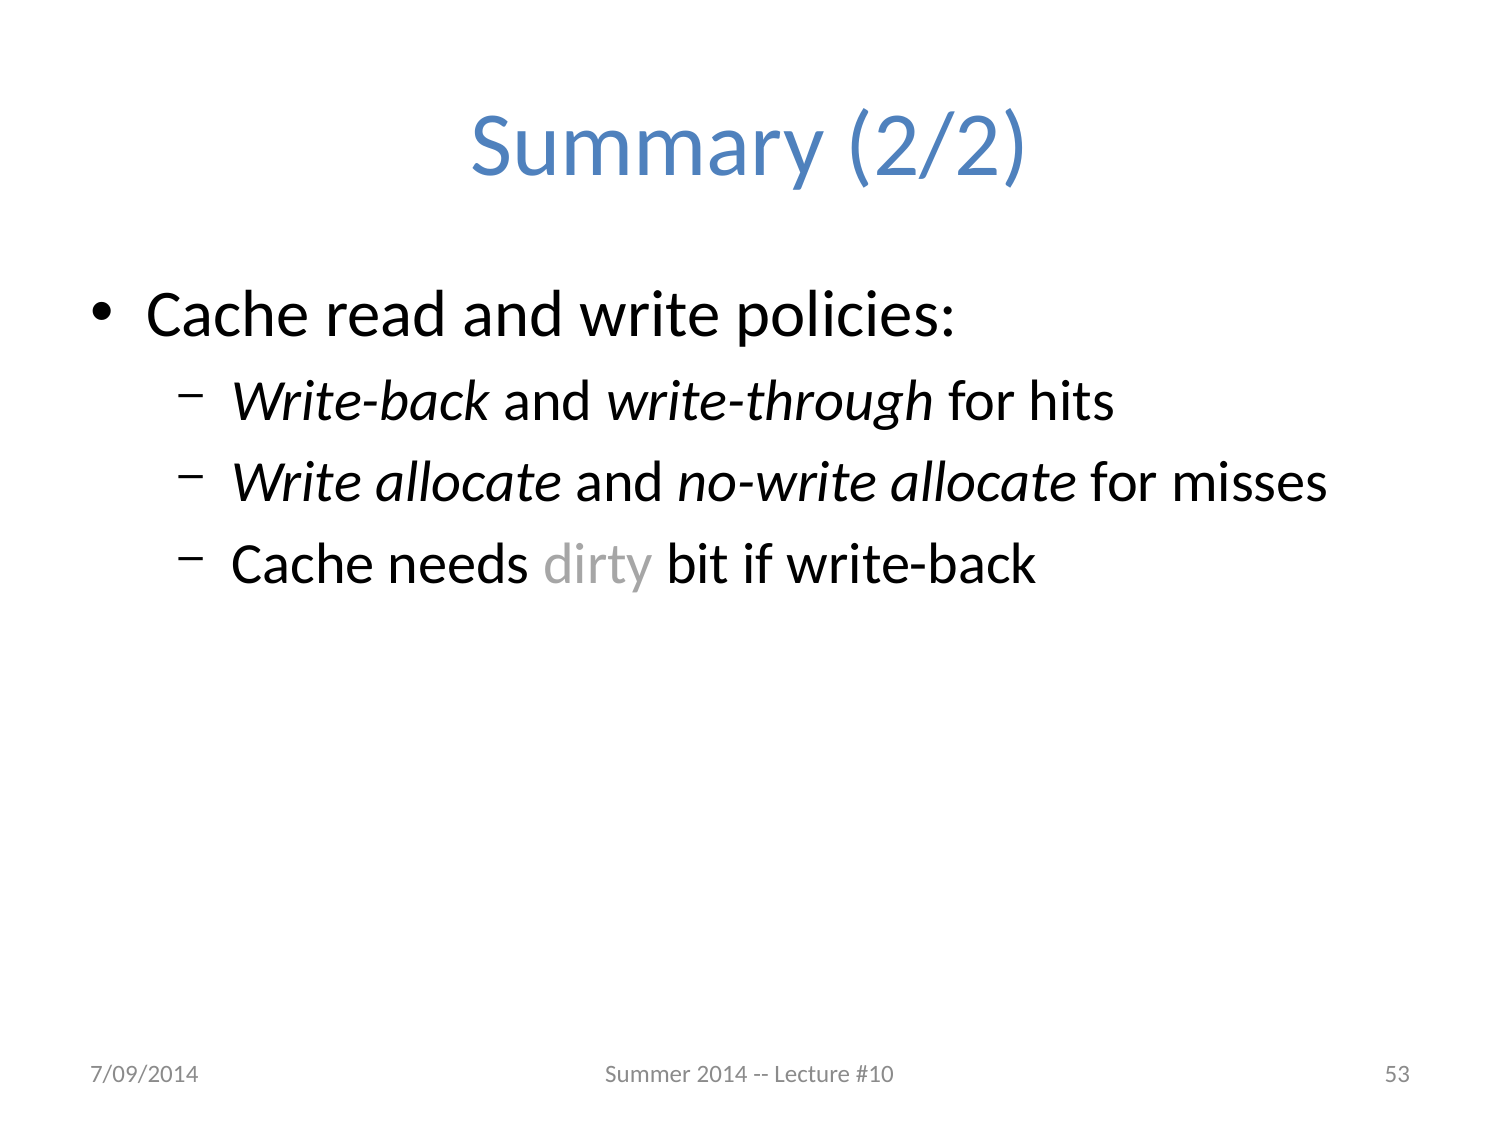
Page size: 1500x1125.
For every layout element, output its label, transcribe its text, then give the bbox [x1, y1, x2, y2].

list Cache read and write policies: Write-back and write-through for hits Write allocate and no-write allocate for misses Cache needs dirty bit if write-back [75, 262, 1425, 1005]
footer Summer 2014 -- Lecture #10 [512, 1042, 988, 1103]
slide_number 7/09/2014 [75, 1042, 425, 1103]
title Summary (2/2) [75, 45, 1425, 233]
slide_number <number> [1074, 1042, 1425, 1103]
